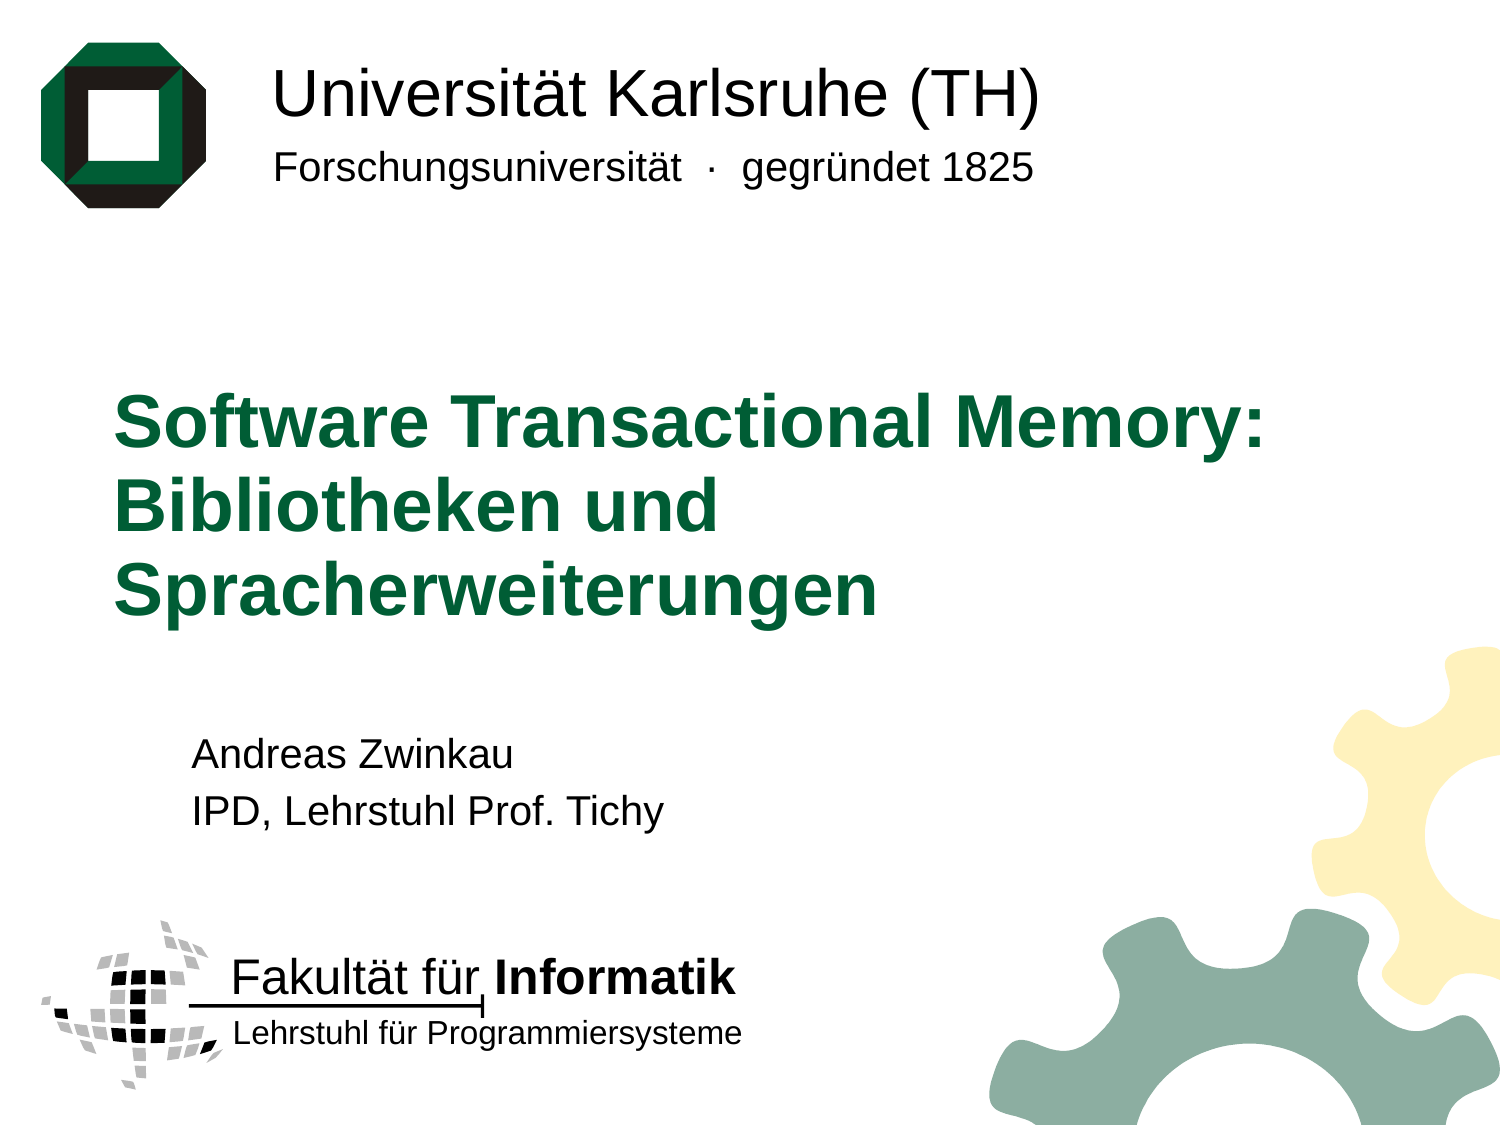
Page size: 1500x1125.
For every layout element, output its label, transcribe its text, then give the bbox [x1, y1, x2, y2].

subtitle Andreas Zwinkau IPD, Lehrstuhl Prof. Tichy [118, 649, 1425, 916]
title Software Transactional Memory: Bibliotheken und Spracherweiterungen [113, 379, 1285, 632]
